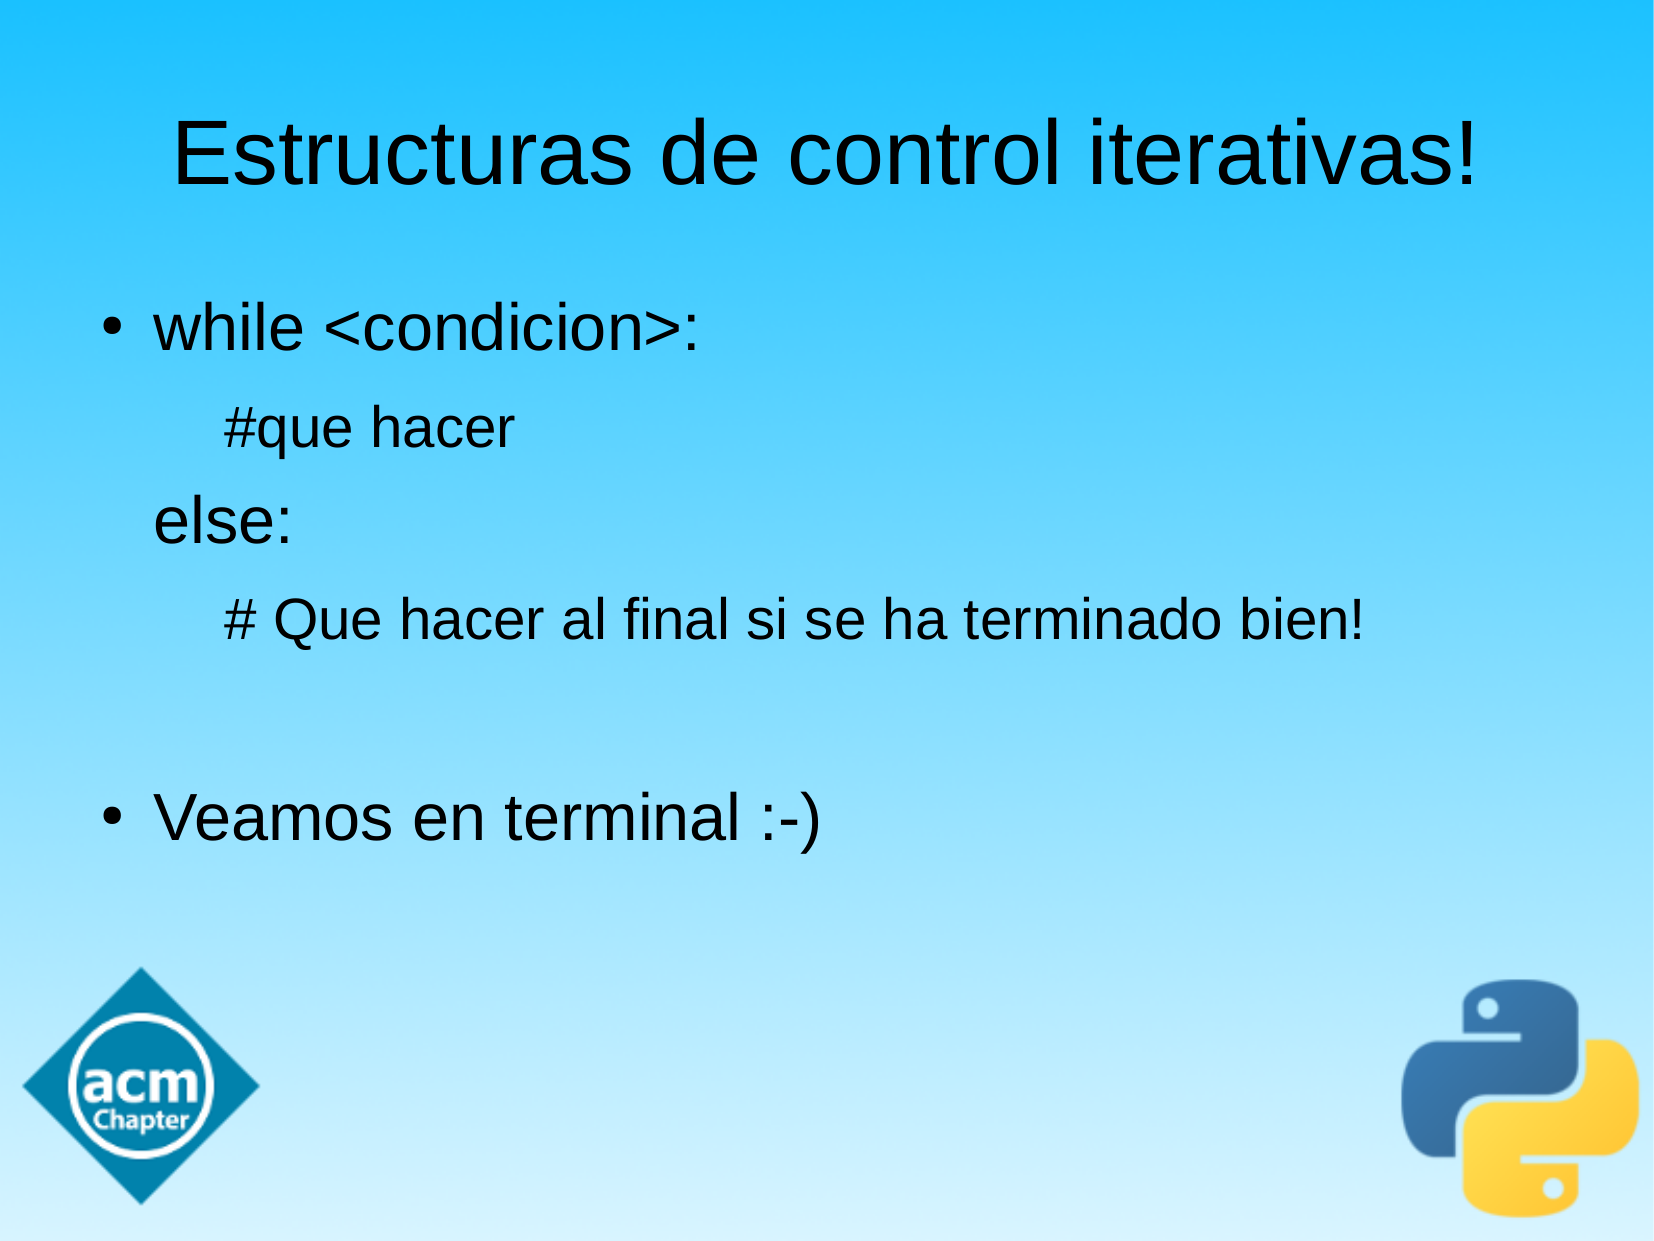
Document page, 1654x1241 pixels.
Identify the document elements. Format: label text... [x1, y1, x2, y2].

list while <condicion>: #que hacer else: # Que hacer al final si se ha terminado bien! Veamos en terminal :-) [82, 290, 1571, 1010]
title Estructuras de control iterativas! [82, 49, 1571, 257]
picture [0, 0, 1654, 1241]
